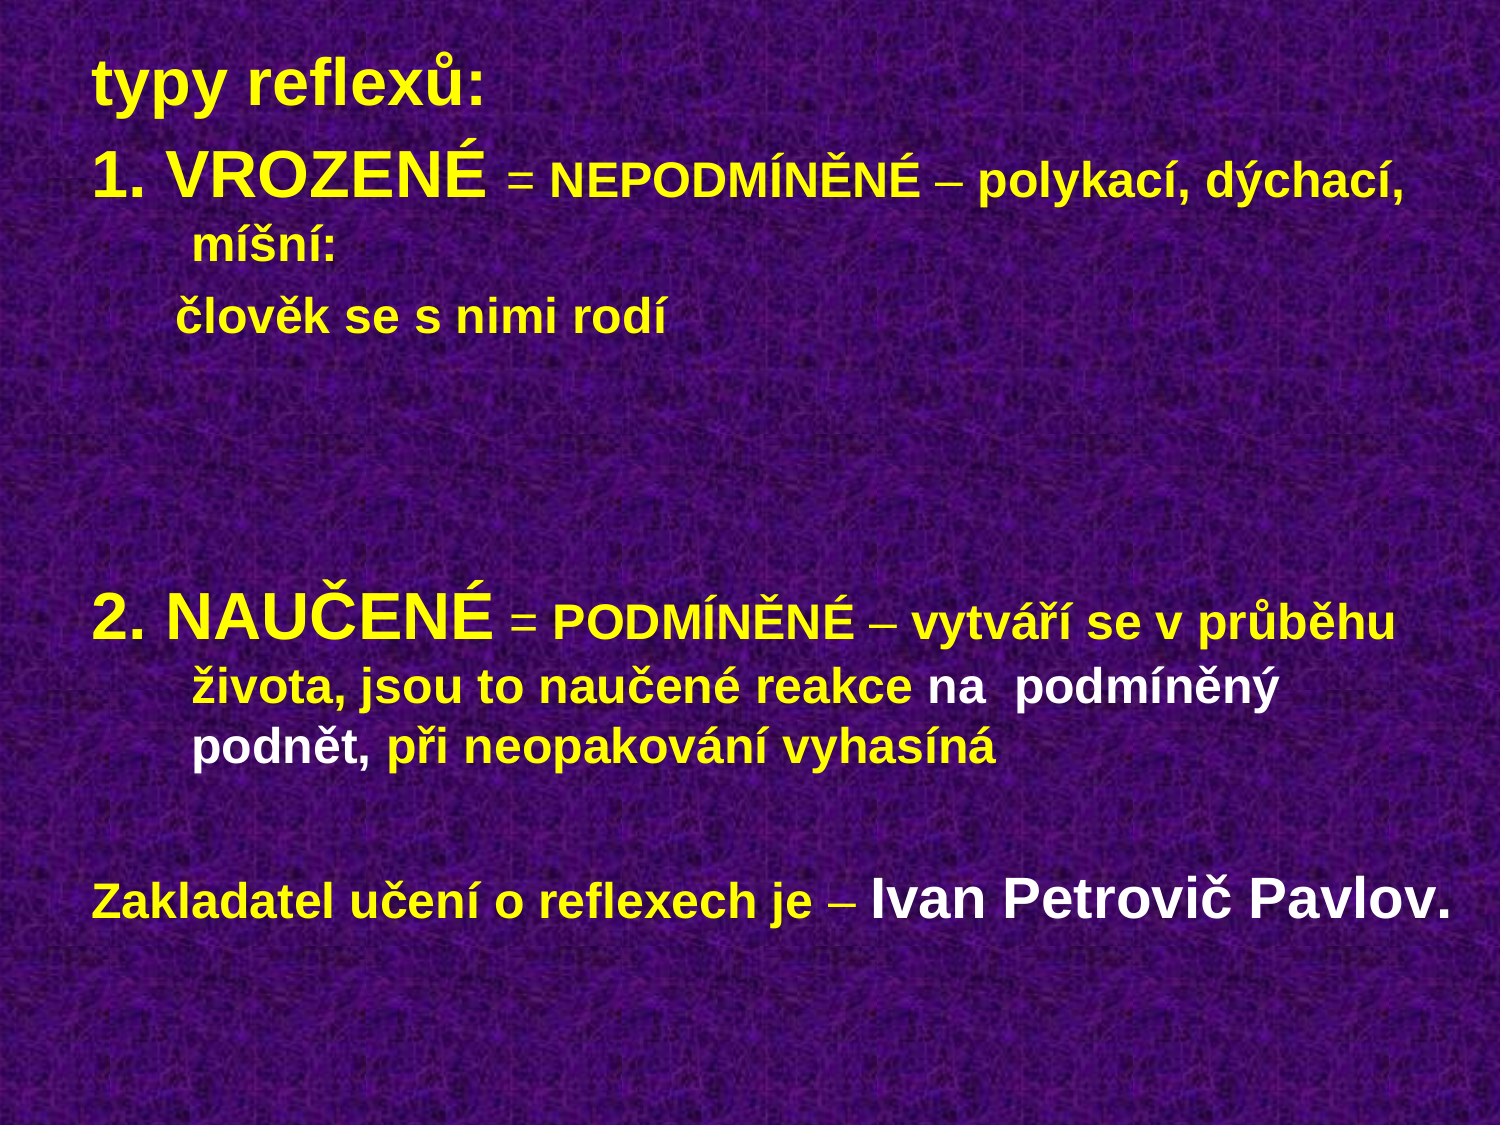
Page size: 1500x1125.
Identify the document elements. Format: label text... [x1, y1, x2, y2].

text_box typy reflexů: 1. VROZENÉ = NEPODMÍNĚNÉ – polykací, dýchací, míšní: člověk se s nimi rodí 2. NAUČENÉ = PODMÍNĚNÉ – vytváří se v průběhu života, jsou to naučené reakce na podmíněný podnět, při neopakování vyhasíná Zakladatel učení o reflexech je – Ivan Petrovič Pavlov. [76, 30, 1471, 1125]
picture [0, 0, 1500, 1125]
